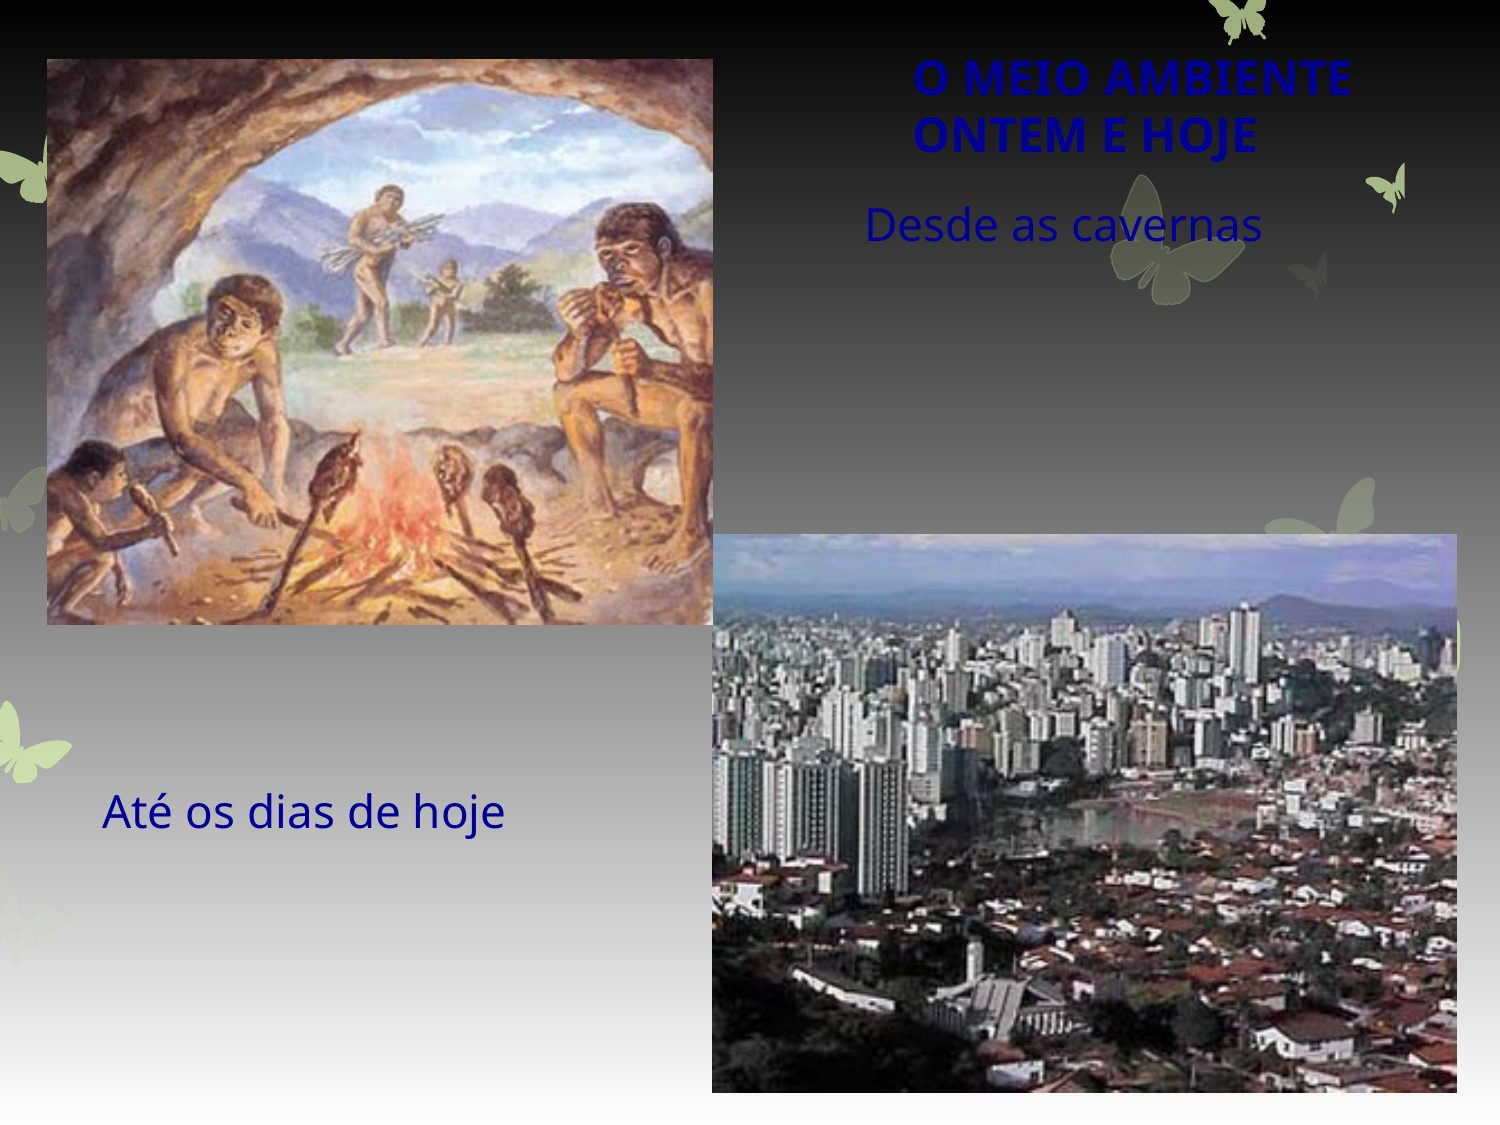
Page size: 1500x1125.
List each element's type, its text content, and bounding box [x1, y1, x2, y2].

text_box O MEIO AMBIENTE ONTEM E HOJE [897, 39, 1500, 1125]
text_box Desde as cavernas [849, 187, 897, 774]
picture [47, 59, 849, 774]
text_box Até os dias de hoje [87, 774, 897, 1125]
